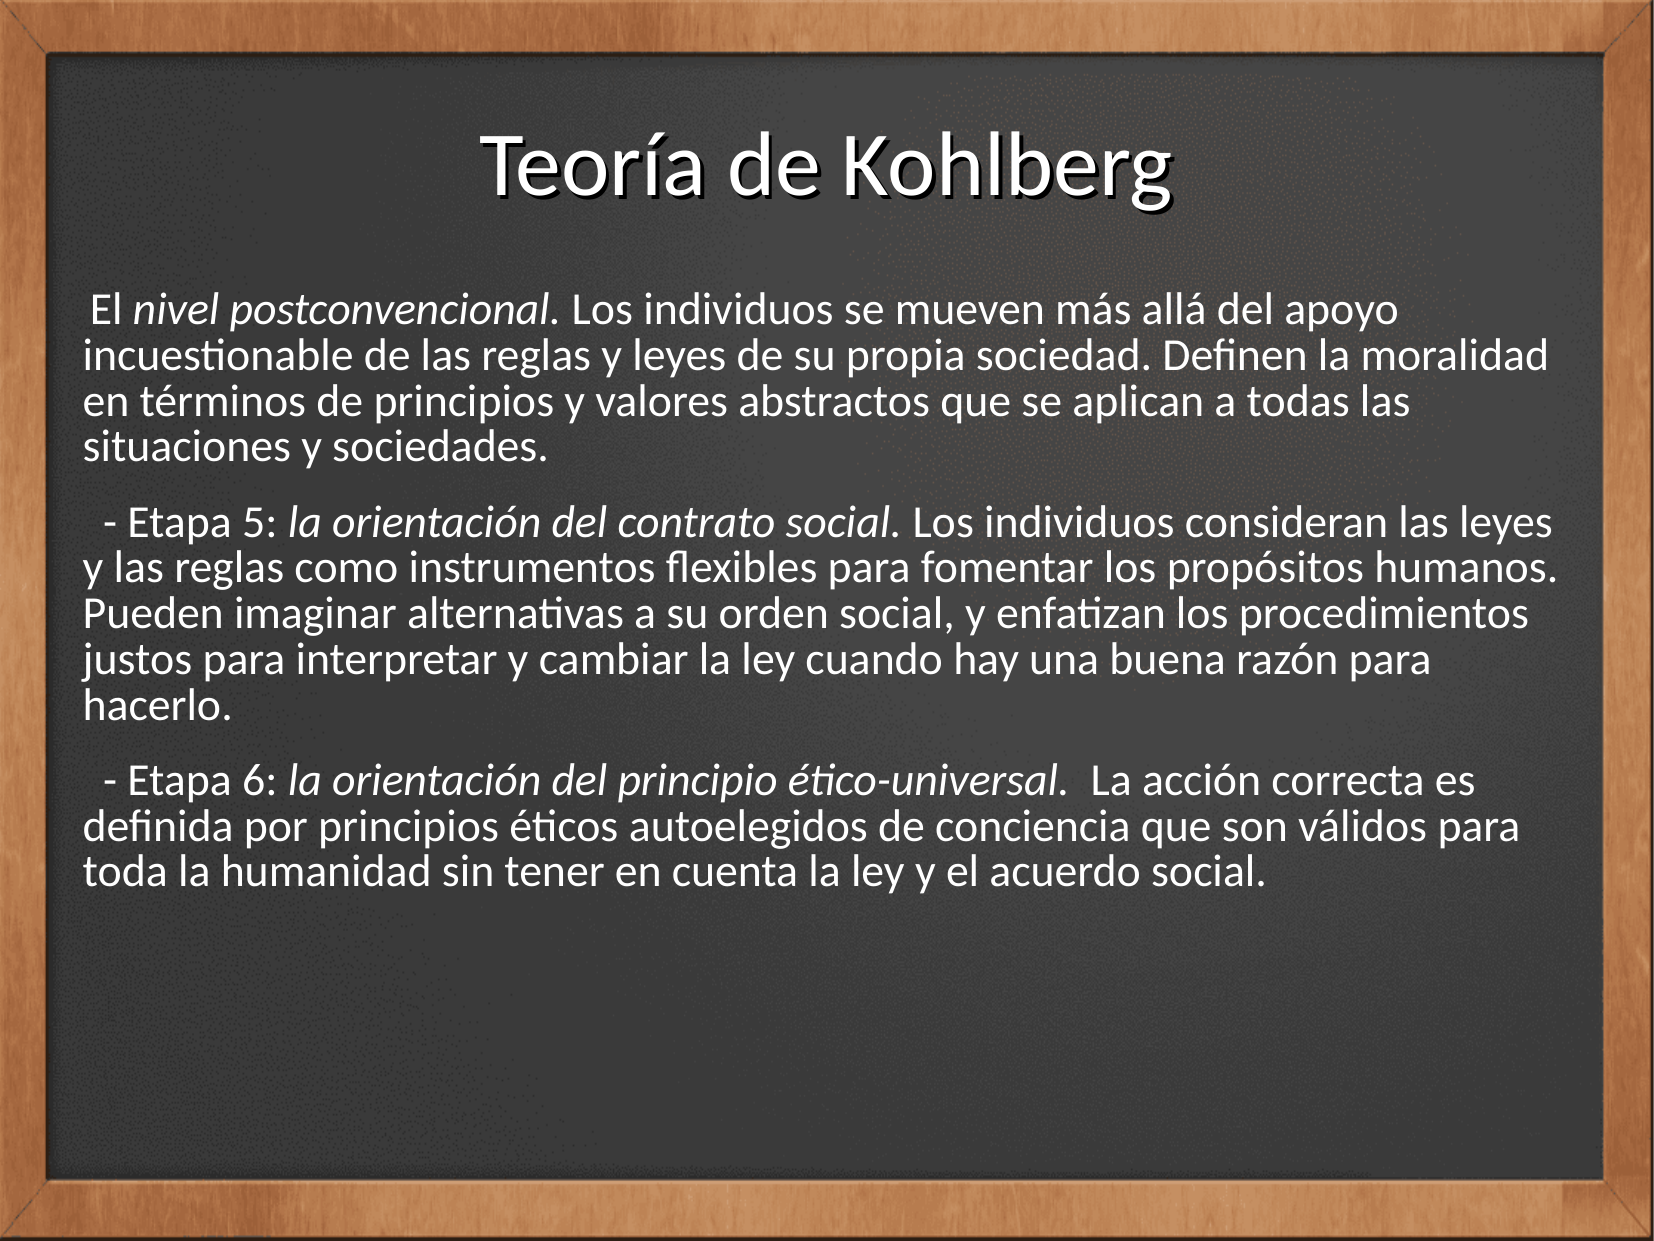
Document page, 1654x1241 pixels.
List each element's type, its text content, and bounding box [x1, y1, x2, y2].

list El nivel postconvencional. Los individuos se mueven más allá del apoyo incuestionable de las reglas y leyes de su propia sociedad. Definen la moralidad en términos de principios y valores abstractos que se aplican a todas las situaciones y sociedades. - Etapa 5: la orientación del contrato social. Los individuos consideran las leyes y las reglas como instrumentos flexibles para fomentar los propósitos humanos. Pueden imaginar alternativas a su orden social, y enfatizan los procedimientos justos para interpretar y cambiar la ley cuando hay una buena razón para hacerlo. - Etapa 6: la orientación del principio ético-universal. La acción correcta es definida por principios éticos autoelegidos de conciencia que son válidos para toda la humanidad sin tener en cuenta la ley y el acuerdo social. [82, 290, 1571, 1109]
title Teoría de Kohlberg [82, 88, 1571, 257]
picture [0, 0, 1654, 1241]
